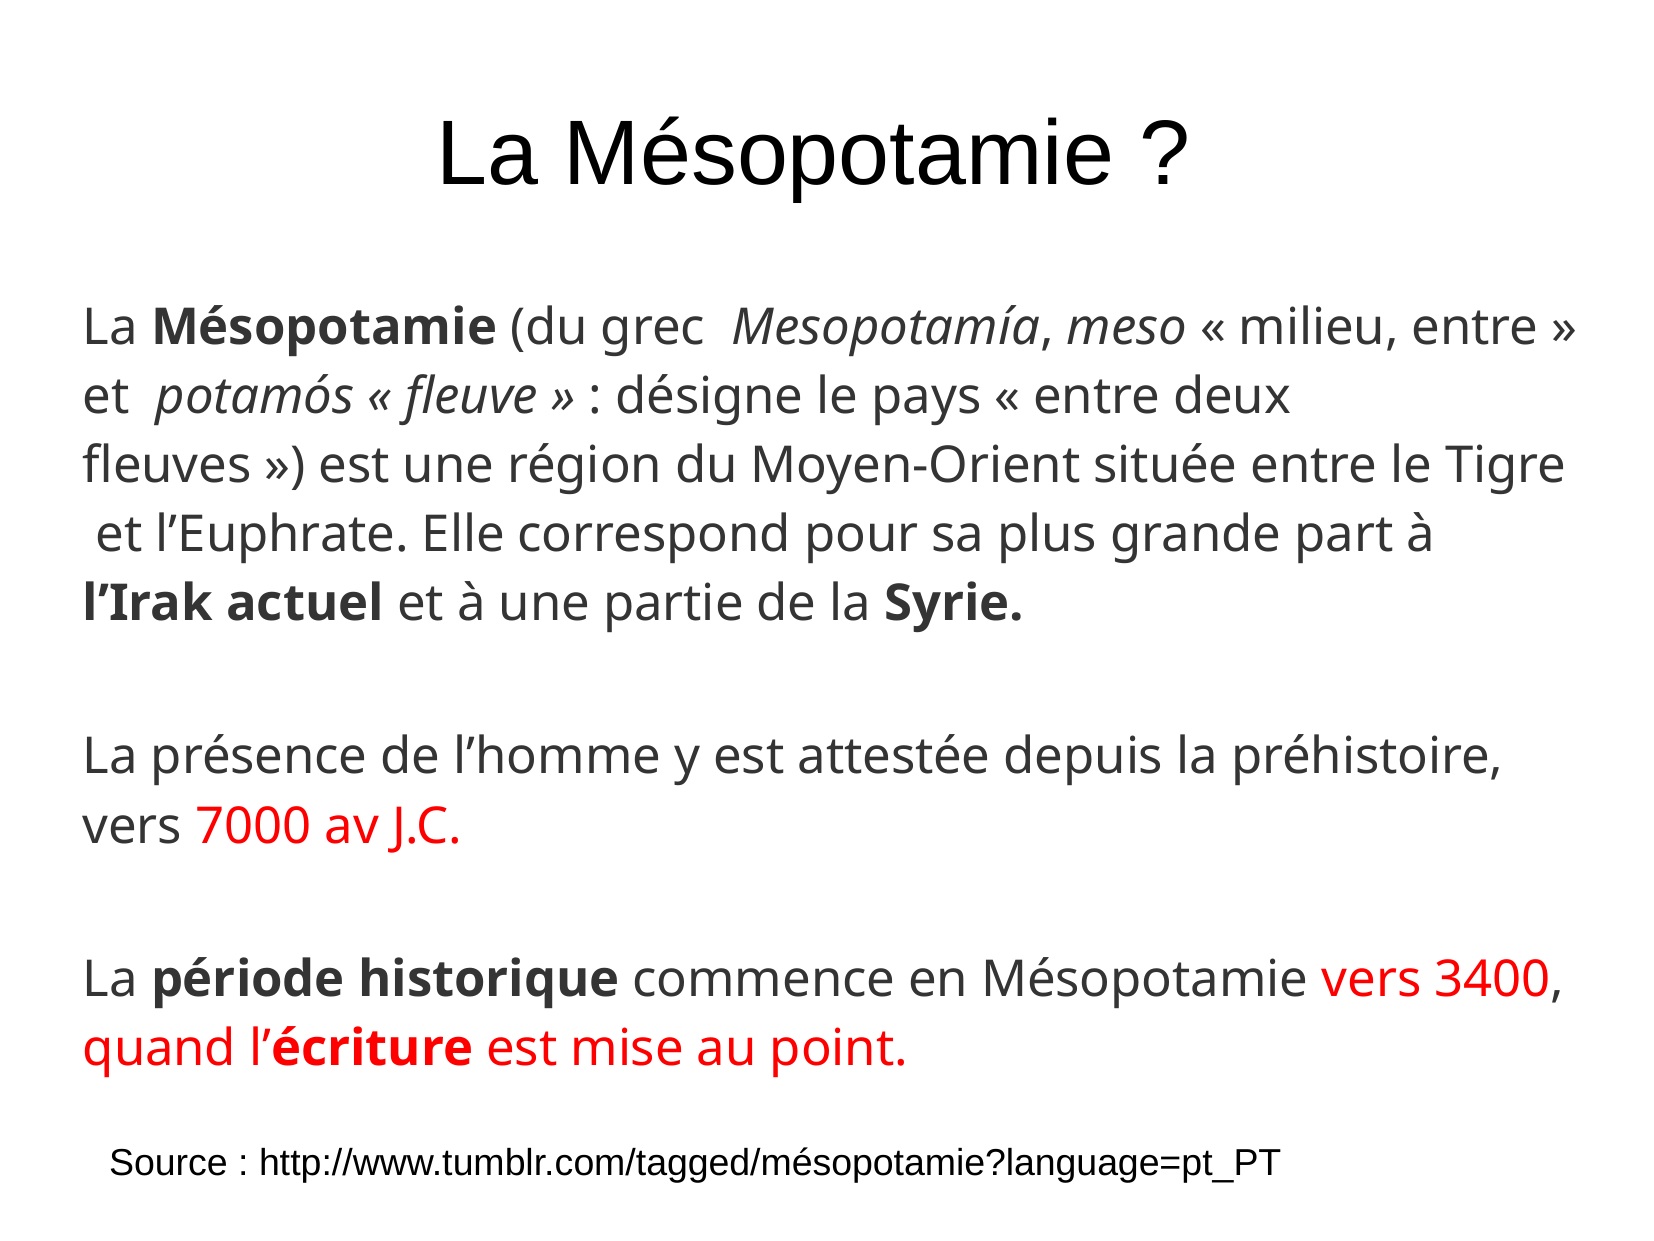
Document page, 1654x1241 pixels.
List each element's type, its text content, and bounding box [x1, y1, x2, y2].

list La Mésopotamie (du grec Mesopotamía, meso « milieu, entre » et potamós « fleuve » : désigne le pays « entre deux fleuves ») est une région du Moyen-Orient située entre le Tigre et l’Euphrate. Elle correspond pour sa plus grande part à l’Irak actuel et à une partie de la Syrie. La présence de l’homme y est attestée depuis la préhistoire, vers 7000 av J.C. La période historique commence en Mésopotamie vers 3400, quand l’écriture est mise au point. [82, 290, 1583, 1099]
text_box Source : http://www.tumblr.com/tagged/mésopotamie?language=pt_PT [94, 1133, 1299, 1191]
title La Mésopotamie ? [82, 49, 1571, 257]
